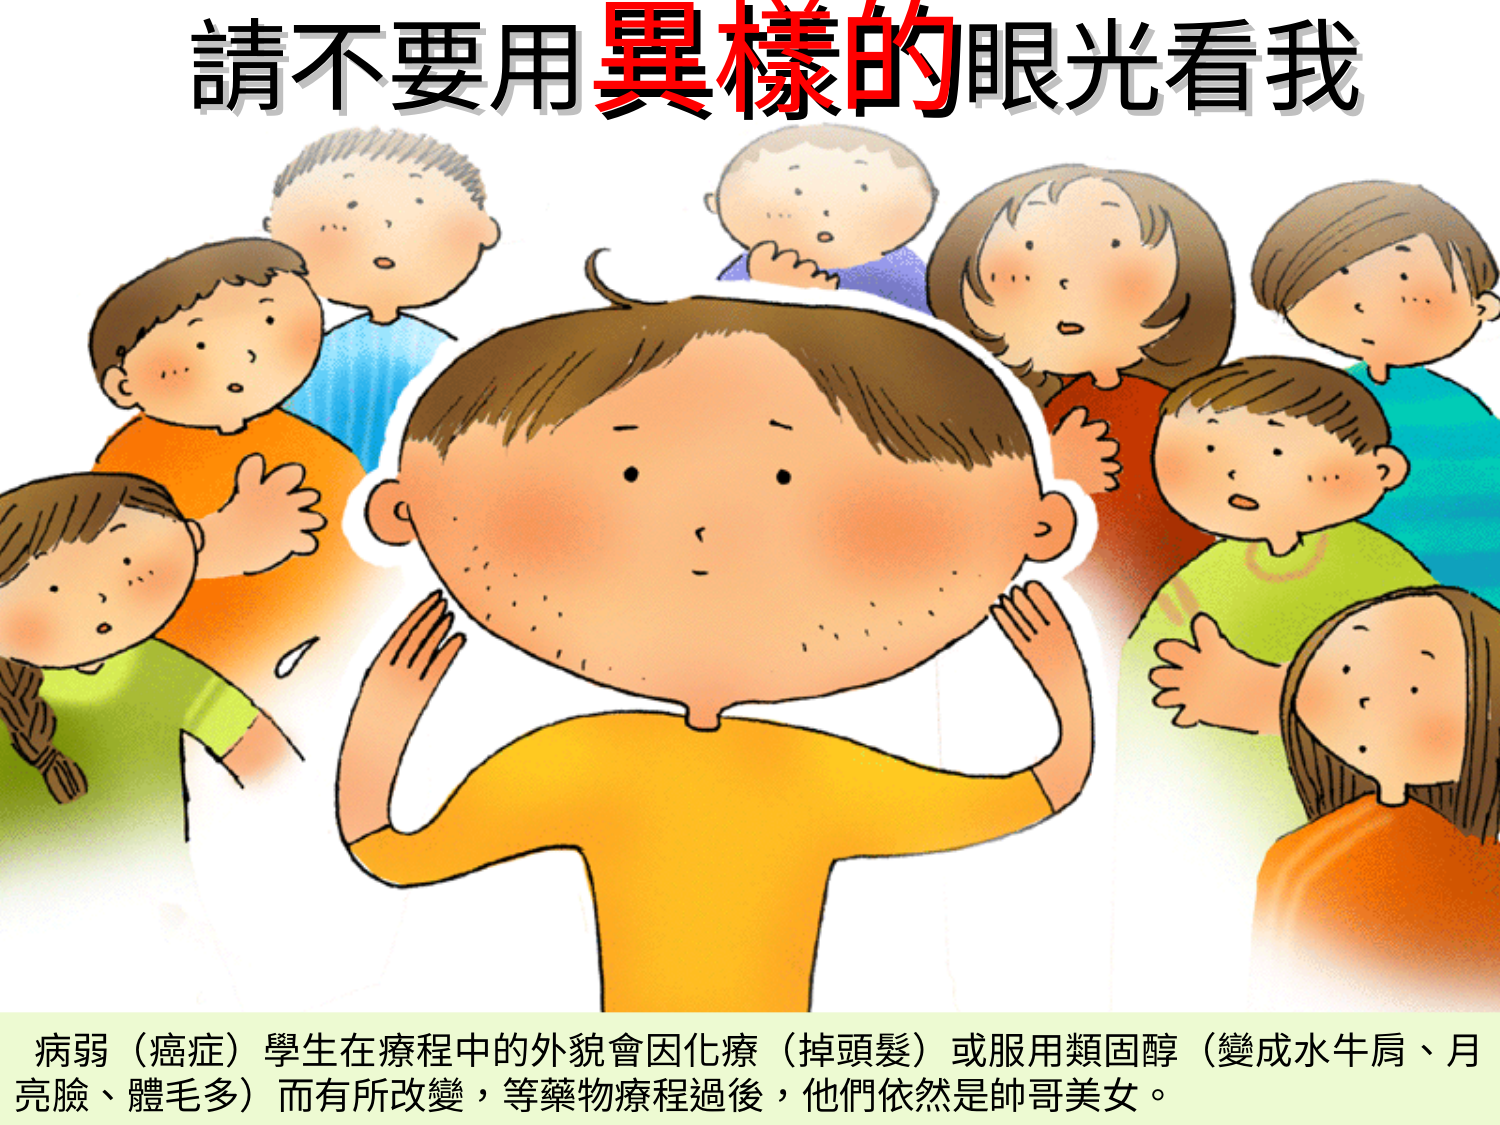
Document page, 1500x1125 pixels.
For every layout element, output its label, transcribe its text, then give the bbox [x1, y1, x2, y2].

picture [0, 0, 1500, 1012]
subtitle 病弱（癌症）學生在療程中的外貌會因化療（掉頭髮）或服用類固醇（變成水牛肩、月亮臉、體毛多）而有所改變，等藥物療程過後，他們依然是帥哥美女。 [0, 1012, 1500, 1125]
title 請不要用異樣的眼光看我 [137, 0, 1413, 138]
